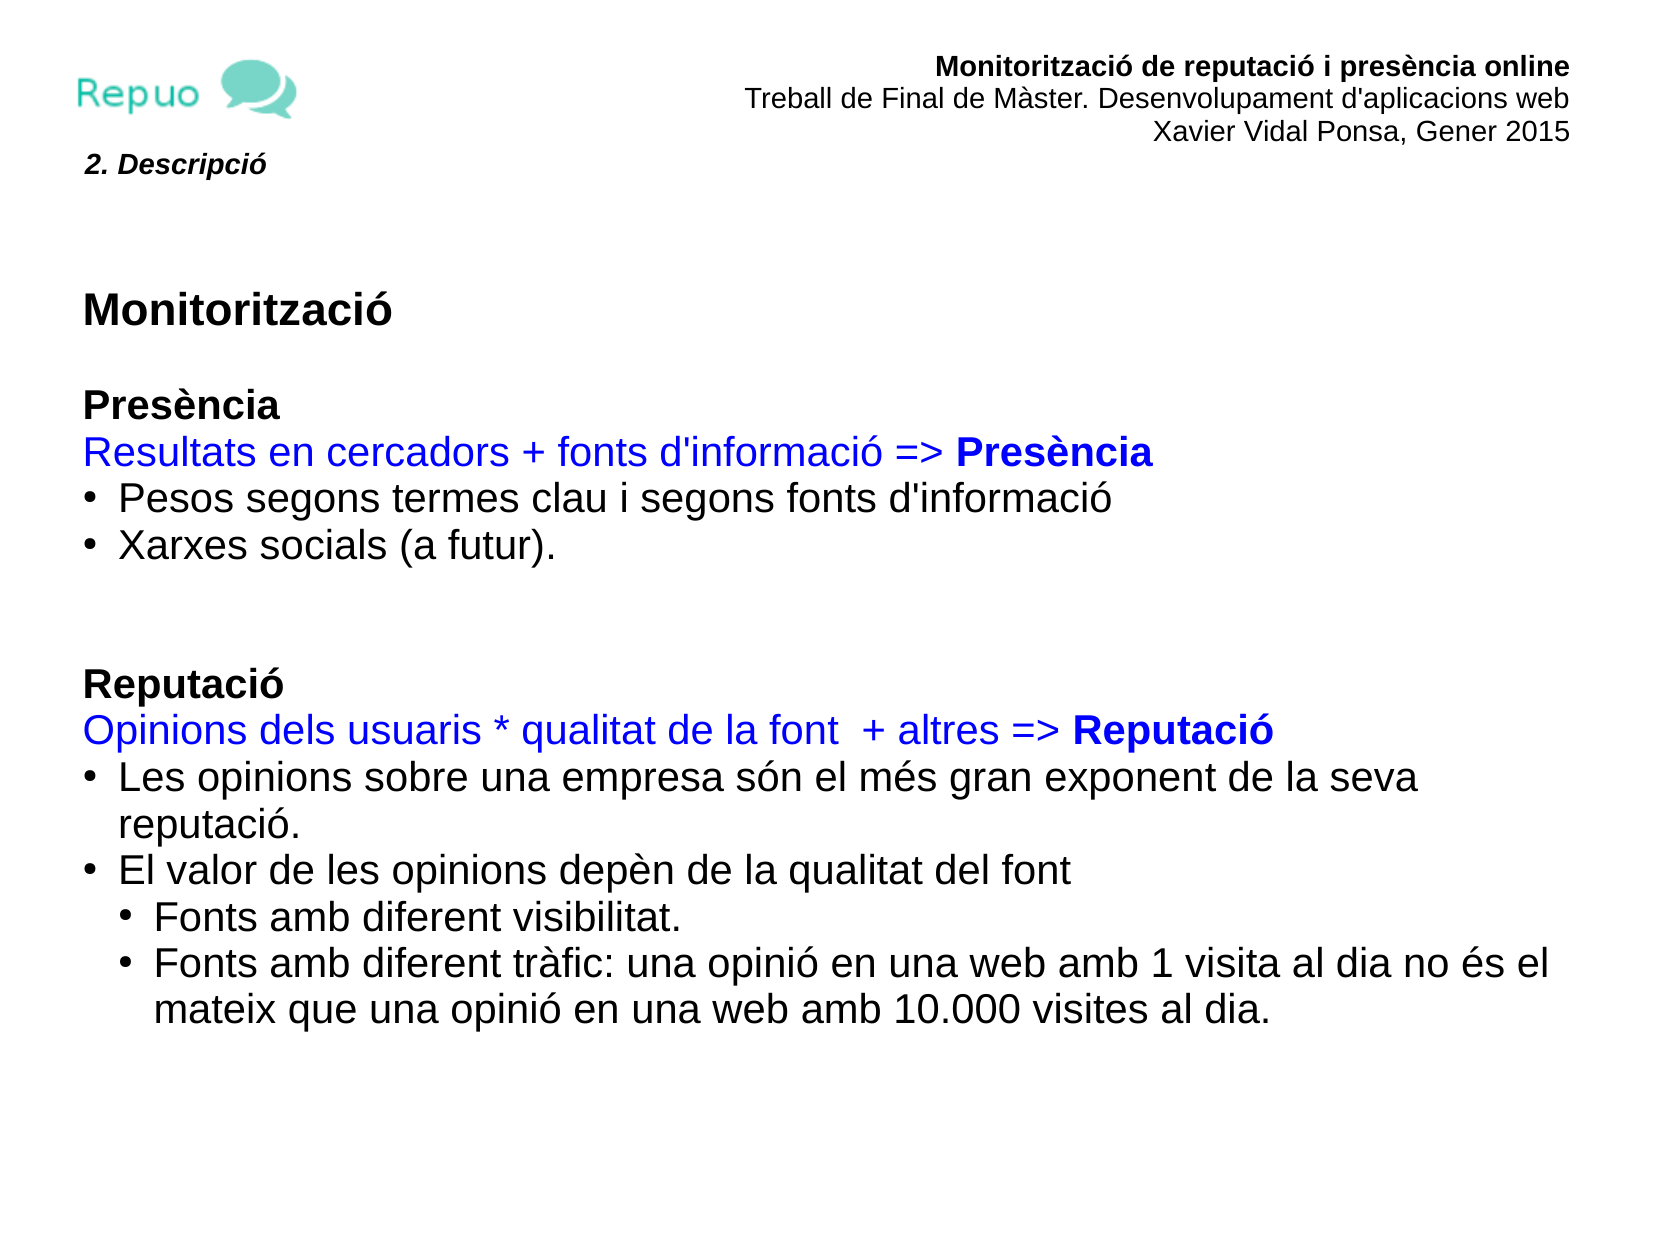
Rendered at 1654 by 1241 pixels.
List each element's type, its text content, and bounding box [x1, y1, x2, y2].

subtitle Monitorització Presència Resultats en cercadors + fonts d'informació => Presència Pesos segons termes clau i segons fonts d'informació Xarxes socials (a futur). Reputació Opinions dels usuaris * qualitat de la font + altres => Reputació Les opinions sobre una empresa són el més gran exponent de la seva reputació. El valor de les opinions depèn de la qualitat del font Fonts amb diferent visibilitat. Fonts amb diferent tràfic: una opinió en una web amb 1 visita al dia no és el mateix que una opinió en una web amb 10.000 visites al dia. [82, 284, 1571, 1043]
picture [58, 32, 309, 150]
title Monitorització de reputació i presència online Treball de Final de Màster. Desenvolupament d'aplicacions web Xavier Vidal Ponsa, Gener 2015 2. Descripció [82, 49, 1571, 215]
